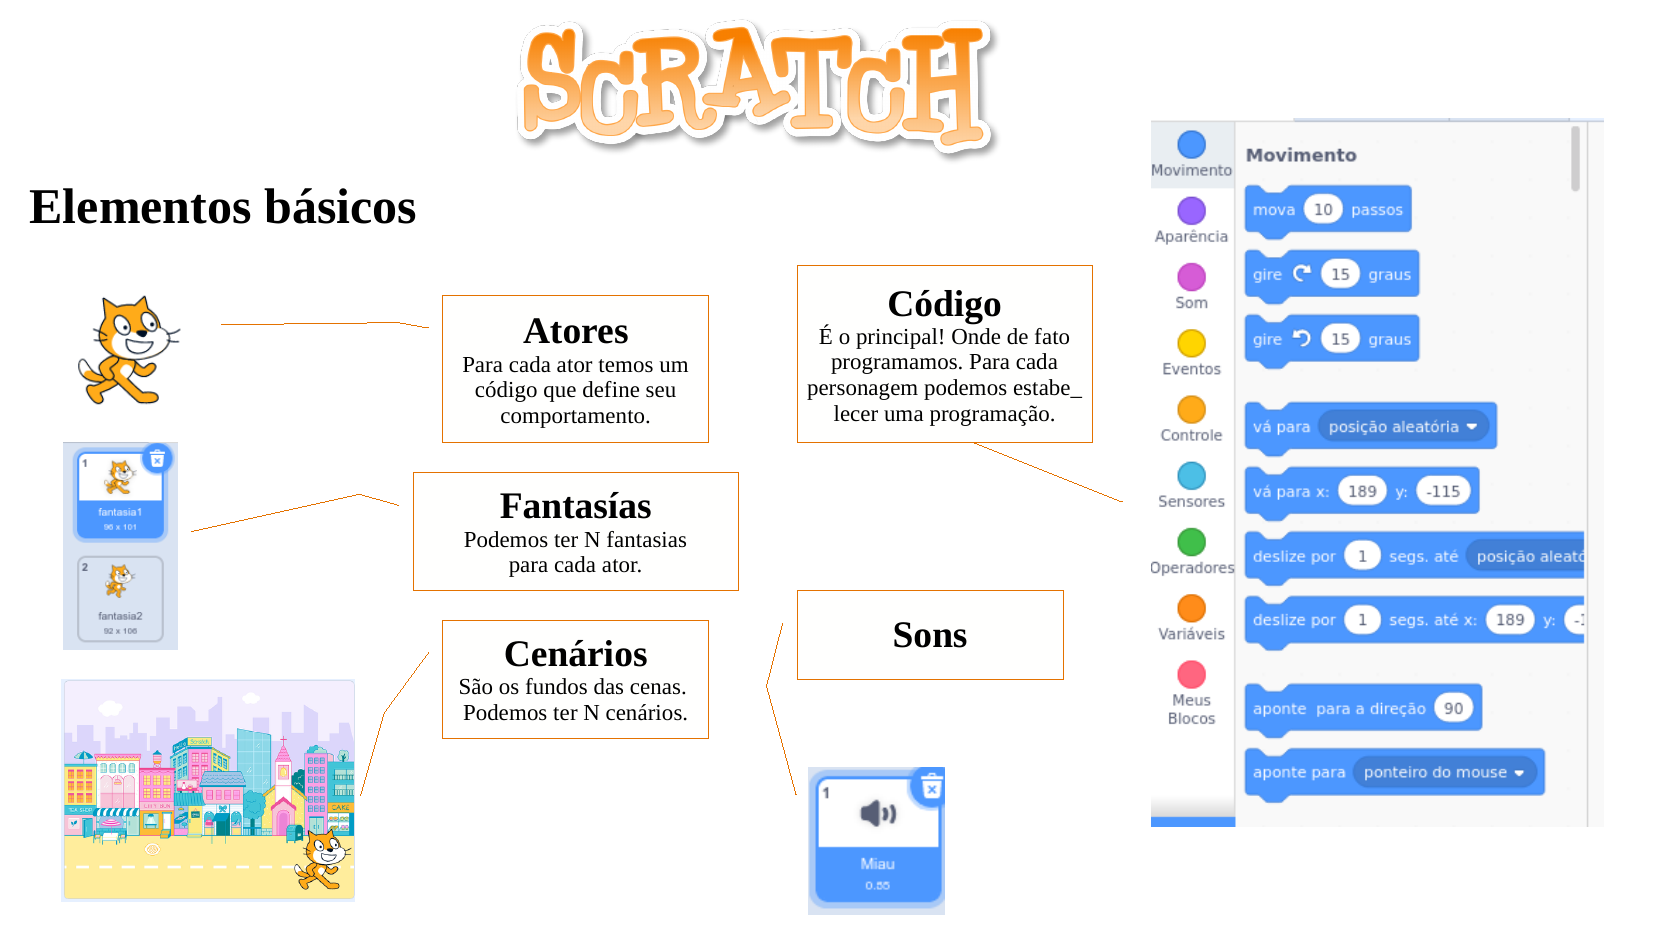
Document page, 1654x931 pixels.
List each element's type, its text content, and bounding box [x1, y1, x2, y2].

title Elementos básicos [29, 177, 1151, 237]
picture [808, 767, 945, 915]
text_box Cenários São os fundos das cenas. Podemos ter N cenários. [443, 620, 709, 738]
picture [61, 679, 355, 902]
picture [502, 3, 1019, 178]
text_box Código É o principal! Onde de fato programamos. Para cada personagem podemos estabe_ lecer uma programação. [797, 265, 1093, 443]
picture [1151, 118, 1604, 827]
text_box Atores Para cada ator temos um código que define seu comportamento. [443, 295, 709, 443]
picture [59, 285, 189, 414]
picture [63, 442, 178, 650]
text_box Sons [797, 591, 1063, 679]
text_box Fantasías Podemos ter N fantasias para cada ator. [413, 472, 738, 590]
